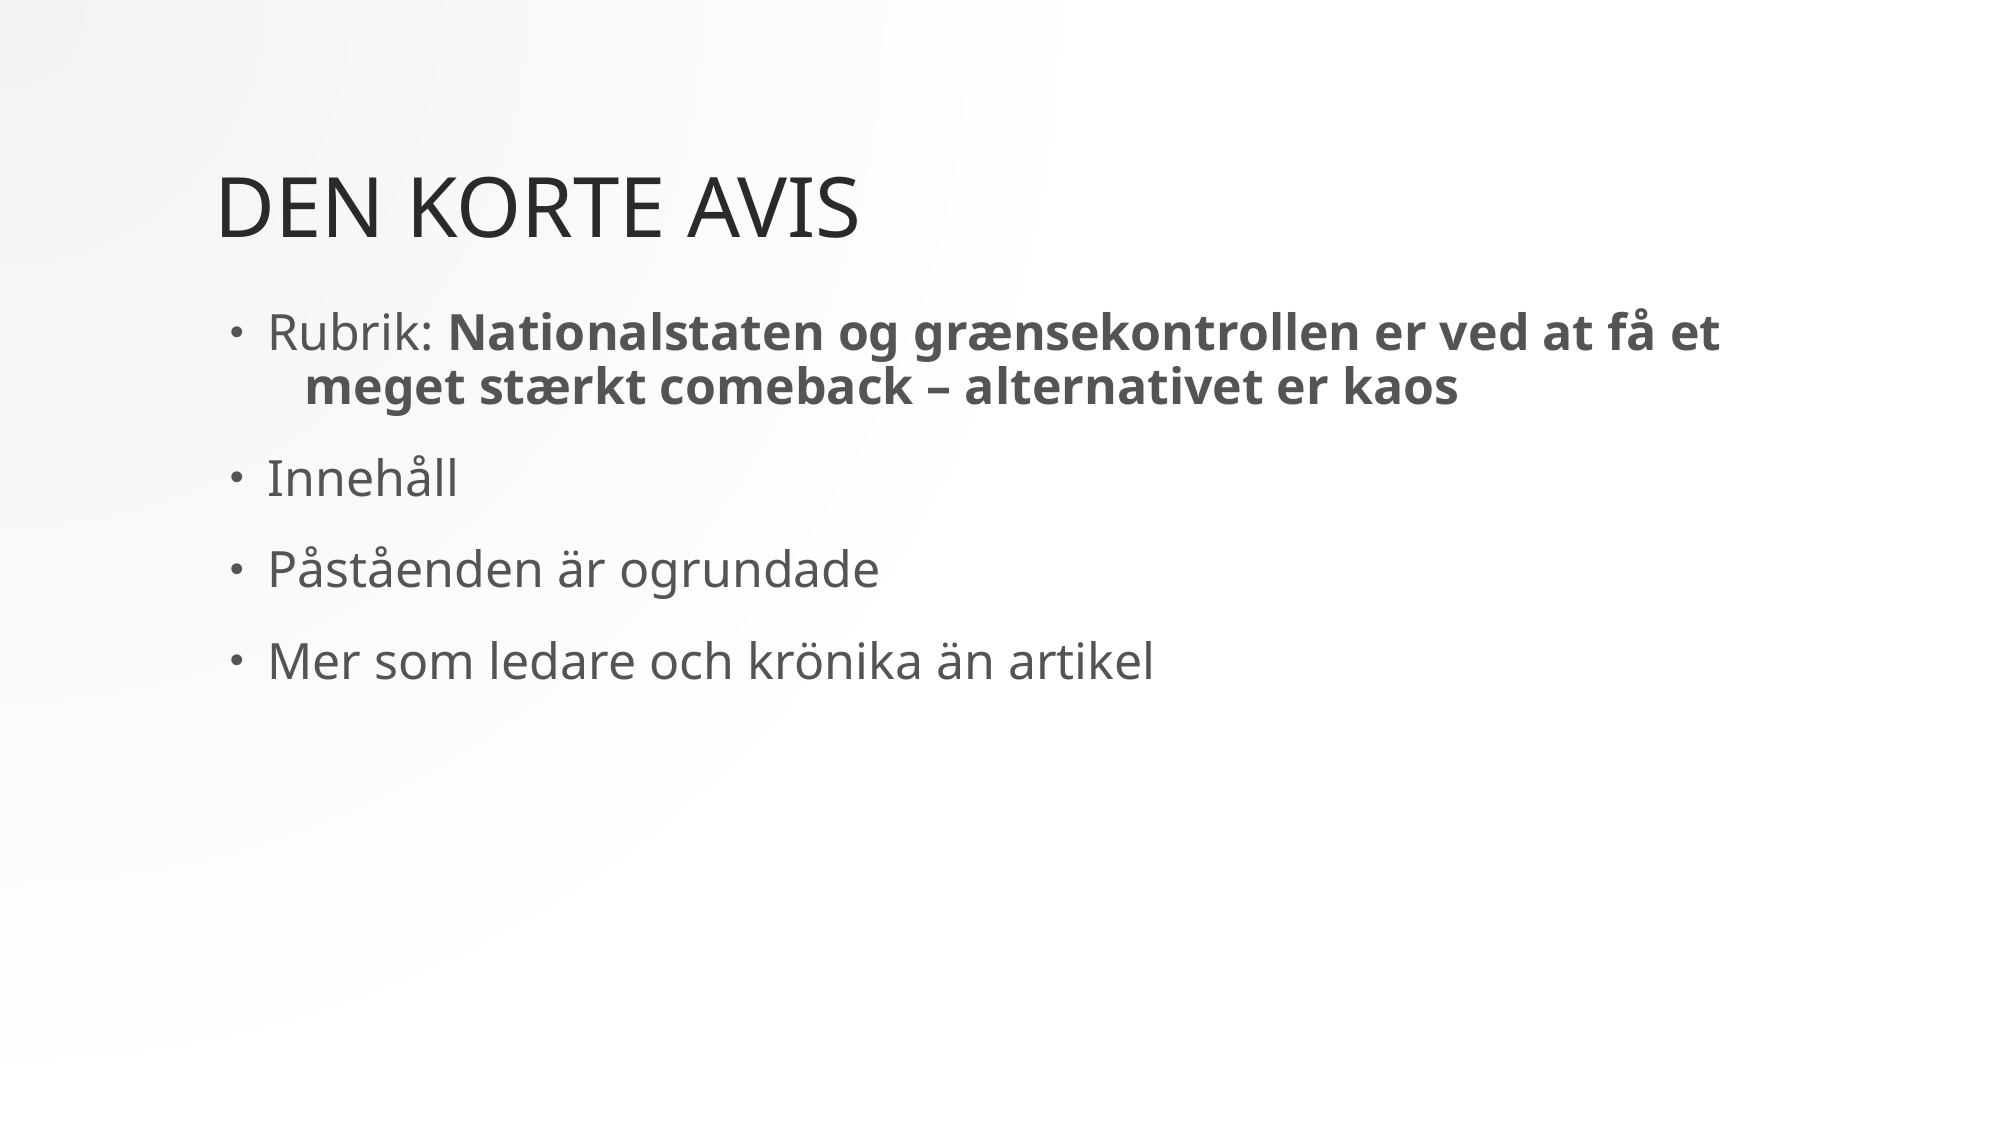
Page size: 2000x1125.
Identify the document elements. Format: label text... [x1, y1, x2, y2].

list Rubrik: Nationalstaten og grænsekontrollen er ved at få et meget stærkt comeback – alternativet er kaos Innehåll Påståenden är ogrundade Mer som ledare och krönika än artikel [199, 299, 1800, 1013]
title Den korte avis [199, 45, 1800, 263]
